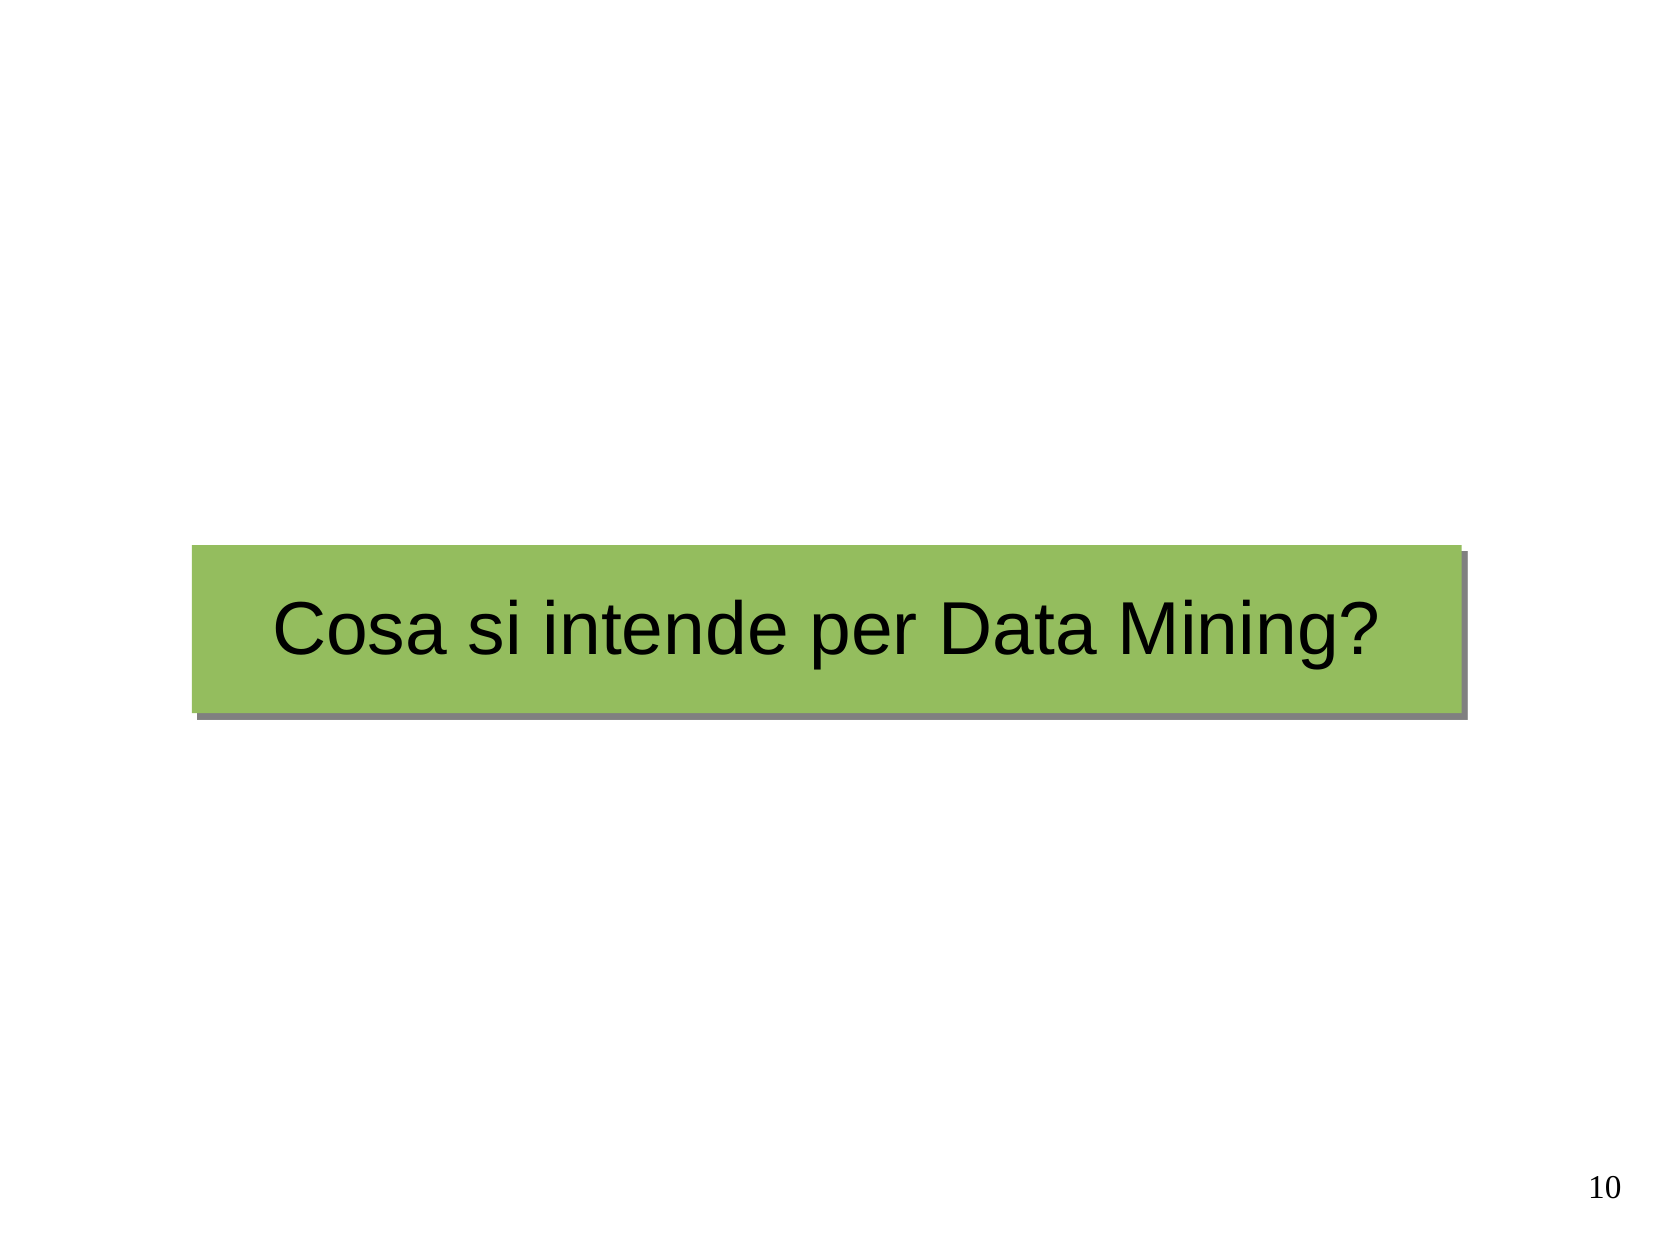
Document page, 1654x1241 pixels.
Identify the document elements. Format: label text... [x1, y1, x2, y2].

text_box Cosa si intende per Data Mining? [191, 545, 1462, 714]
